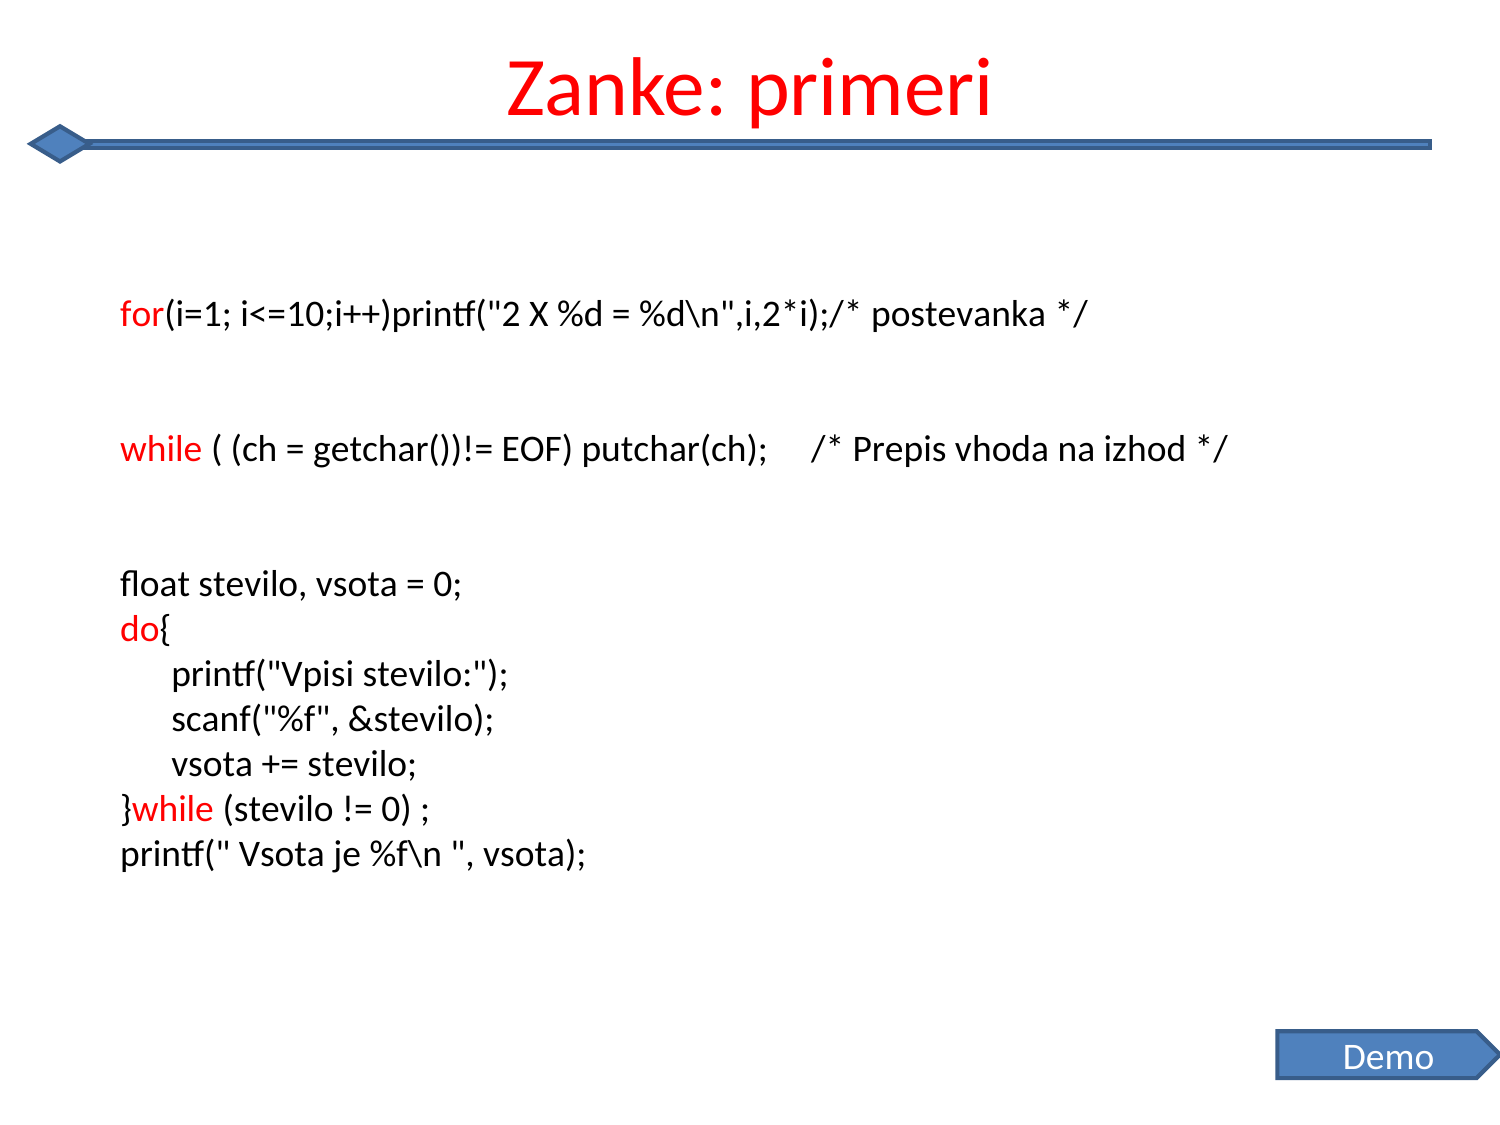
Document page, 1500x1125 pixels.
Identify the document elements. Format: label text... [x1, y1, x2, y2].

text_box Demo [1277, 1031, 1500, 1079]
text_box for(i=1; i<=10;i++)printf("2 X %d = %d\n",i,2*i);/* postevanka */ while ( (ch = getchar())!= EOF) putchar(ch); /* Prepis vhoda na izhod */ float stevilo, vsota = 0; do{ printf("Vpisi stevilo:"); scanf("%f", &stevilo); vsota += stevilo; }while (stevilo != 0) ; printf(" Vsota je %f\n ", vsota); [105, 281, 1418, 927]
title Zanke: primeri [75, 23, 1426, 141]
